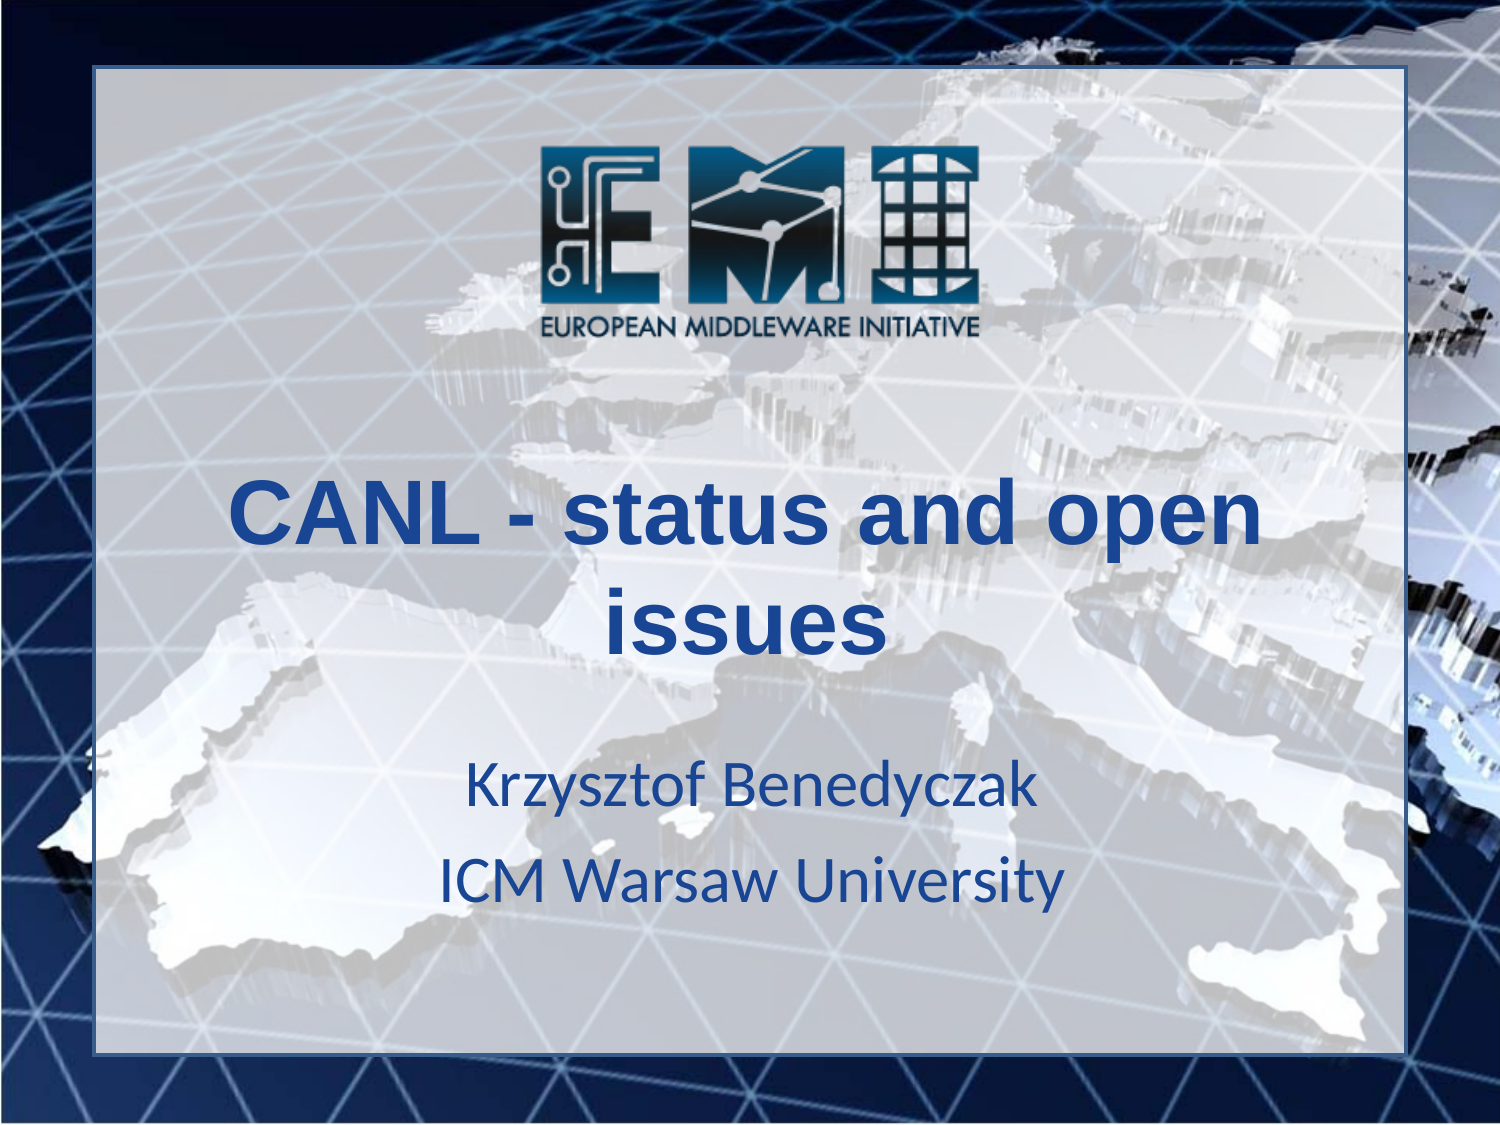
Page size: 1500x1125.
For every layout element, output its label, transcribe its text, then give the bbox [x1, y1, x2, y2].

picture [0, 0, 1500, 1125]
title CANL - status and open issues [109, 445, 1385, 687]
text_box Krzysztof Benedyczak ICM Warsaw University [224, 732, 1280, 1021]
